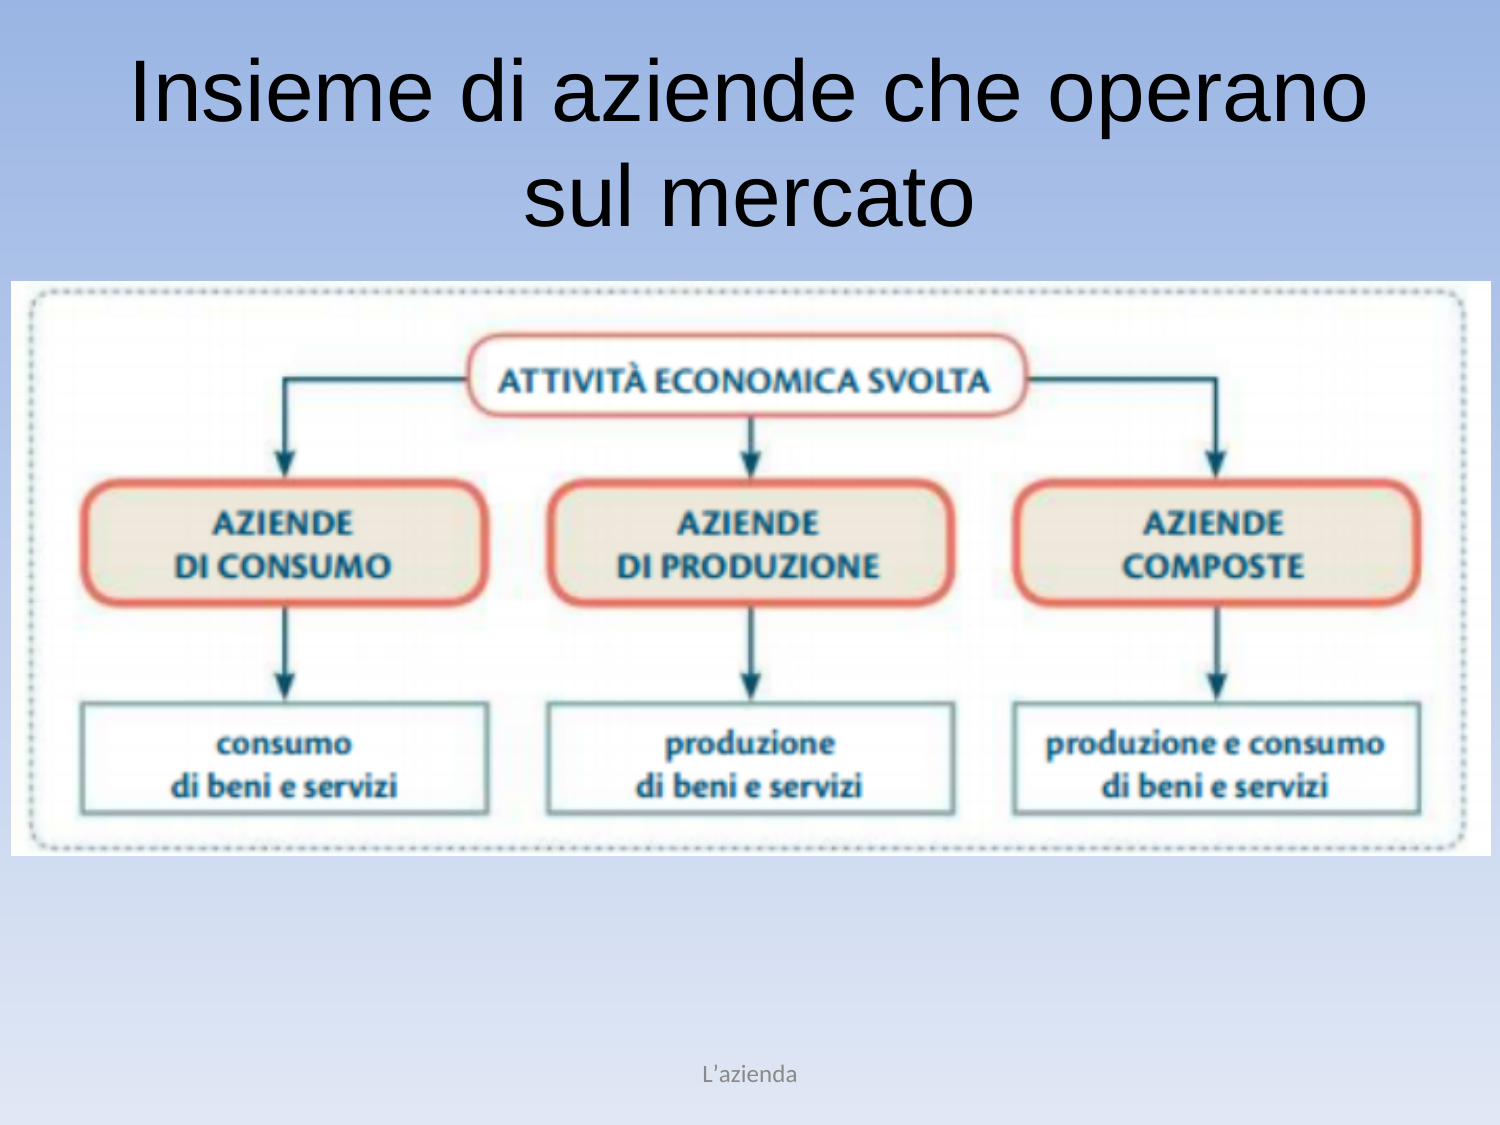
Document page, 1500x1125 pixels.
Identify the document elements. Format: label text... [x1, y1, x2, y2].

text_box Insieme di aziende che operano sul mercato [75, 45, 1426, 233]
text_box L’azienda [512, 1042, 988, 1103]
picture [11, 281, 1491, 856]
